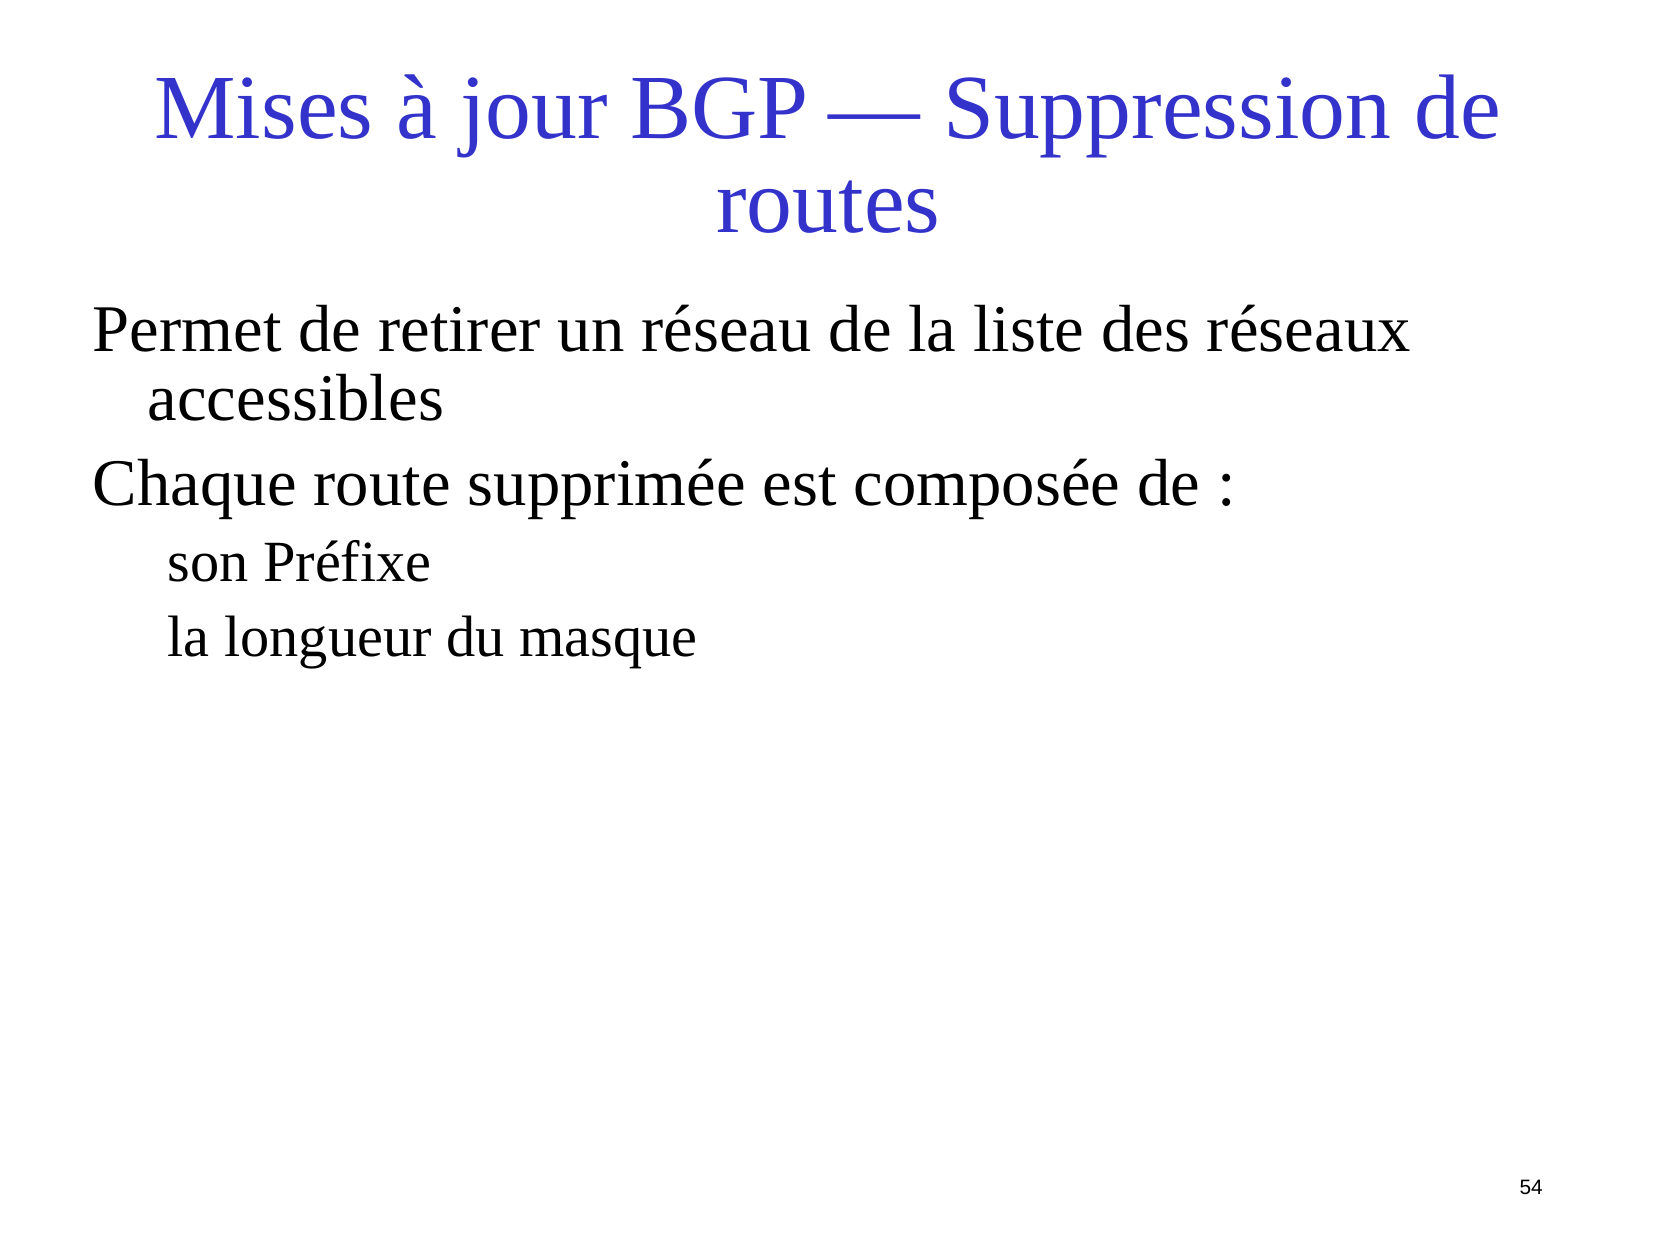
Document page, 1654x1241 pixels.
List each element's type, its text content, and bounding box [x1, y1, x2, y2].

list Permet de retirer un réseau de la liste des réseaux accessibles Chaque route supprimée est composée de : son Préfixe la longueur du masque [77, 288, 1623, 1145]
title Mises à jour BGP — Suppression de routes [77, 27, 1580, 287]
